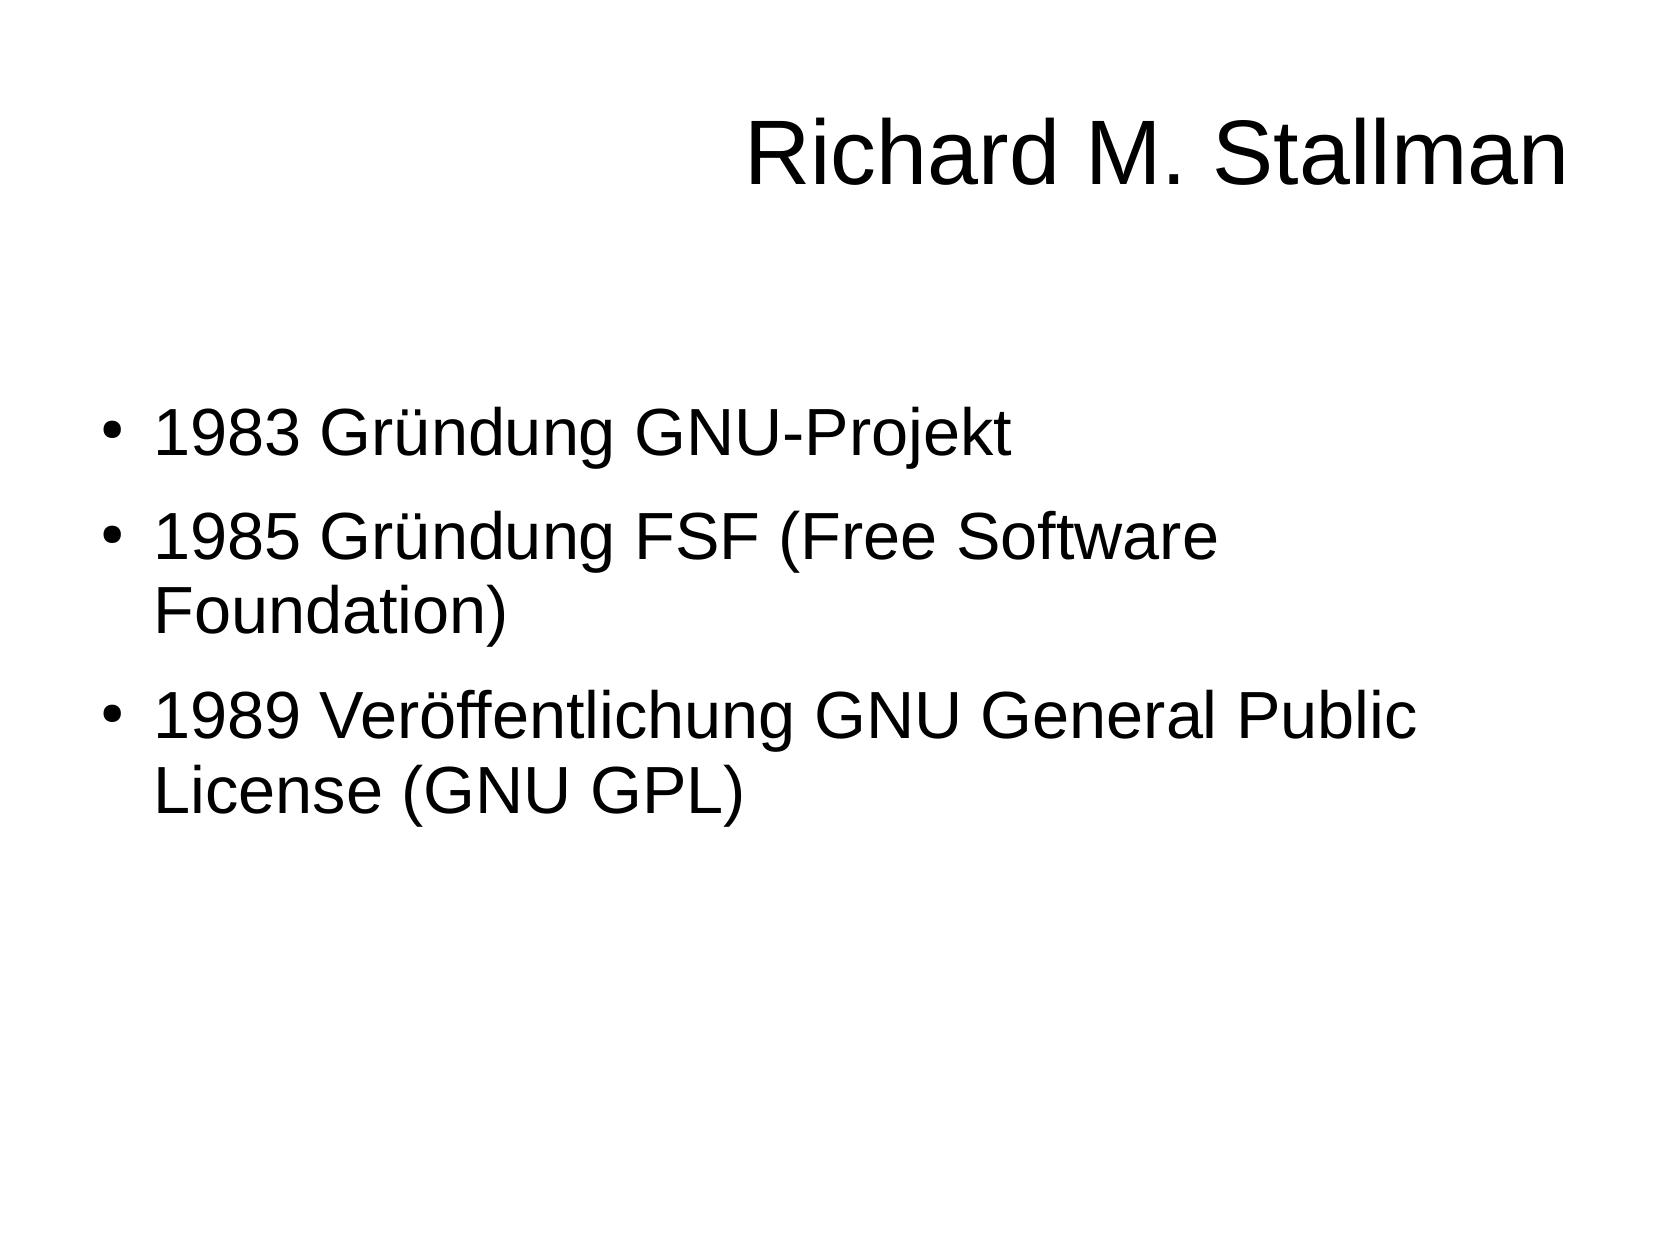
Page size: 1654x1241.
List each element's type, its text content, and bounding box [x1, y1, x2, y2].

title Richard M. Stallman [82, 49, 1571, 257]
list 1983 Gründung GNU-Projekt 1985 Gründung FSF (Free Software Foundation) 1989 Veröffentlichung GNU General Public License (GNU GPL) [82, 290, 1571, 1109]
